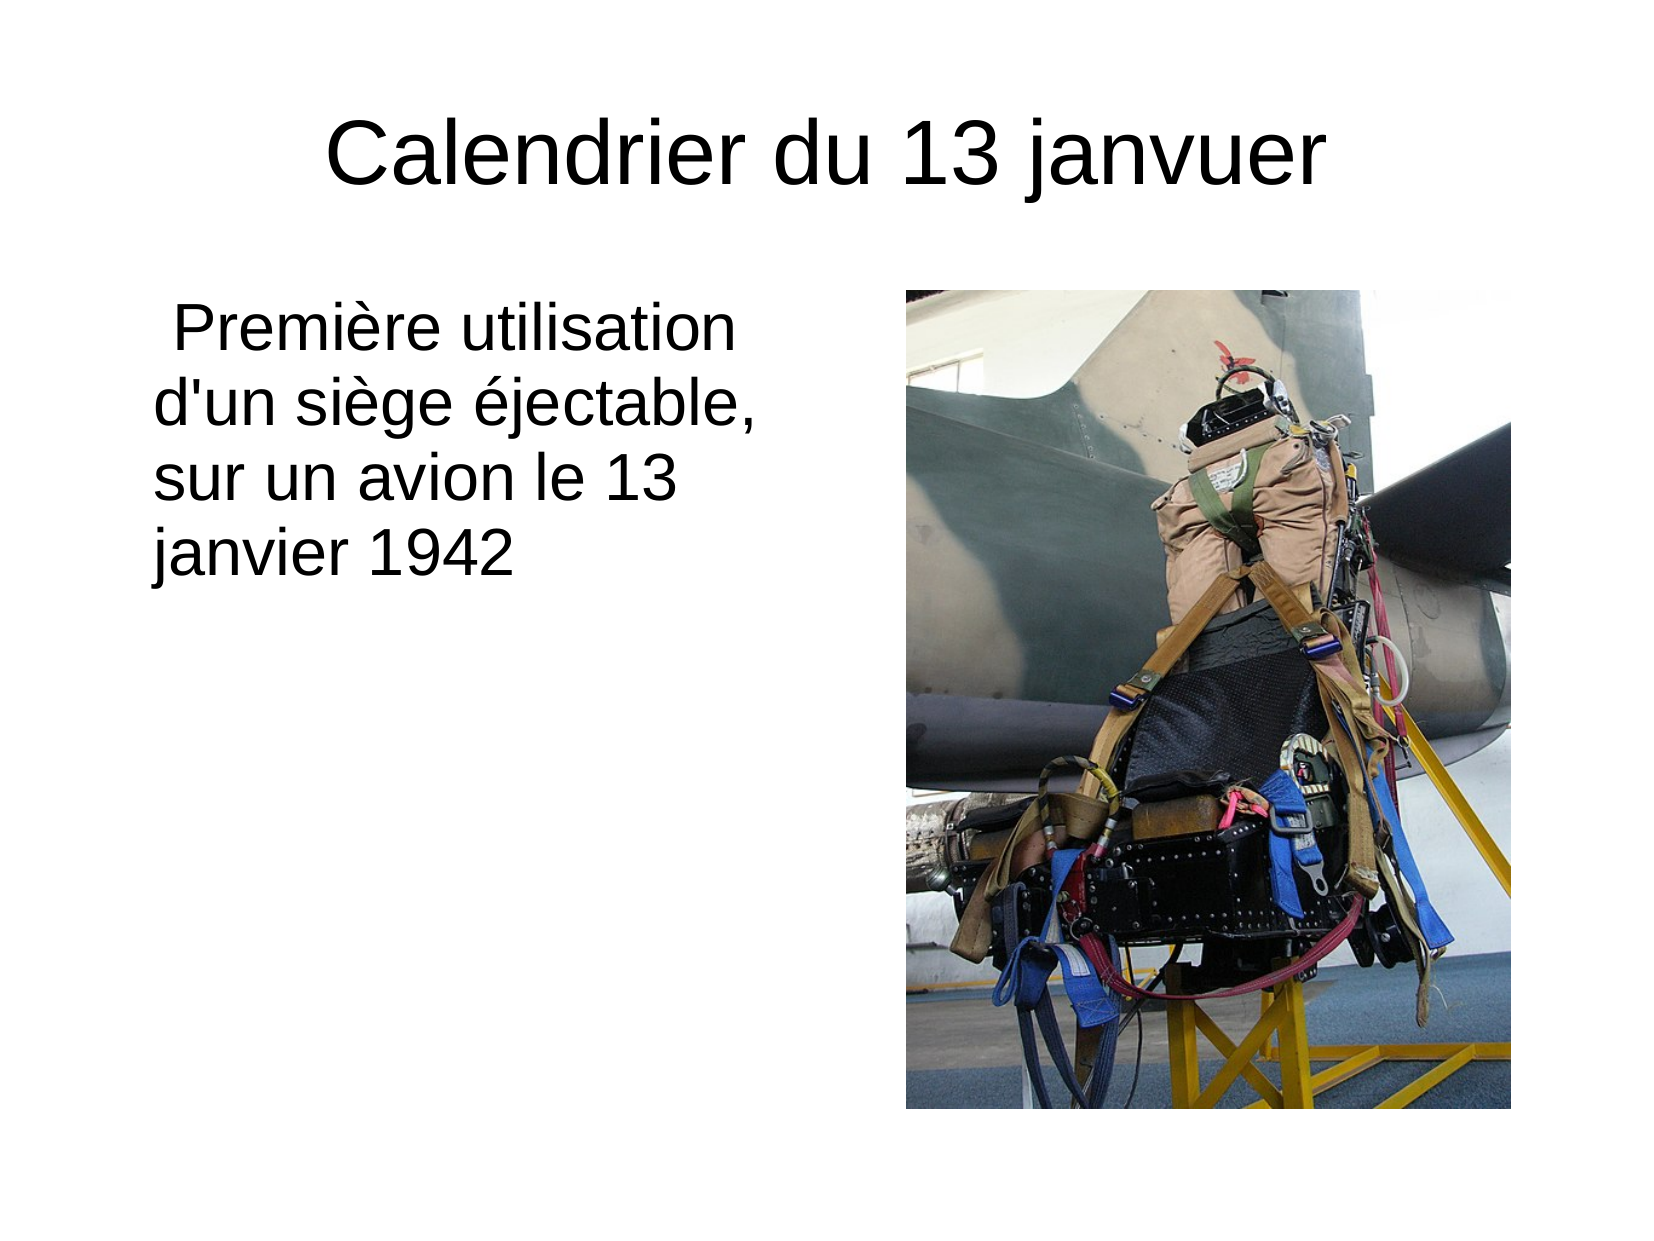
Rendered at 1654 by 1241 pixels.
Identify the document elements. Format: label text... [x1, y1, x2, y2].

picture [906, 290, 1511, 1109]
title Calendrier du 13 janvuer [82, 49, 1571, 257]
list Première utilisation d'un siège éjectable, sur un avion le 13 janvier 1942 [82, 290, 809, 1109]
